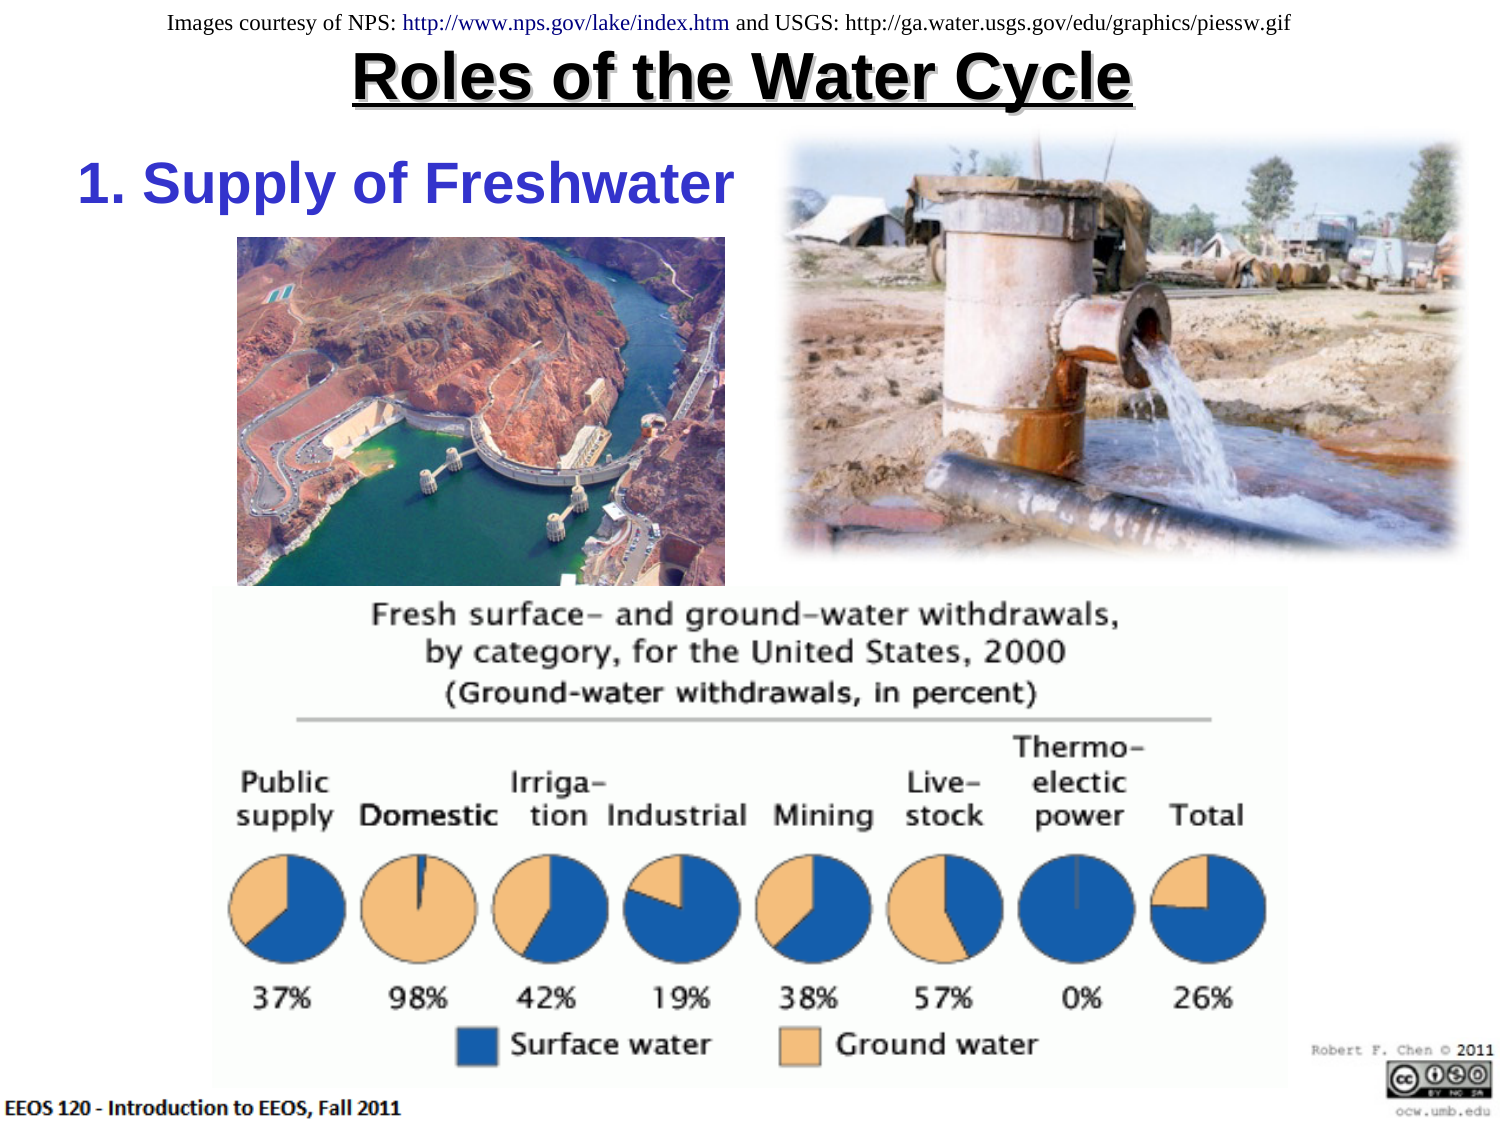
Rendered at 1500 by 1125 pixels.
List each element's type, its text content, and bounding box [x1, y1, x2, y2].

picture [212, 237, 1288, 1088]
text_box Images courtesy of NPS: http://www.nps.gov/lake/index.htm and USGS: http://ga.water.usgs.gov/edu/graphics/piessw.gif [152, 0, 1308, 43]
text_box Roles of the Water Cycle [337, 43, 1149, 121]
picture [774, 124, 1469, 565]
picture [1304, 1037, 1500, 1125]
text_box 1. Supply of Freshwater [63, 137, 751, 223]
picture [0, 1090, 406, 1125]
